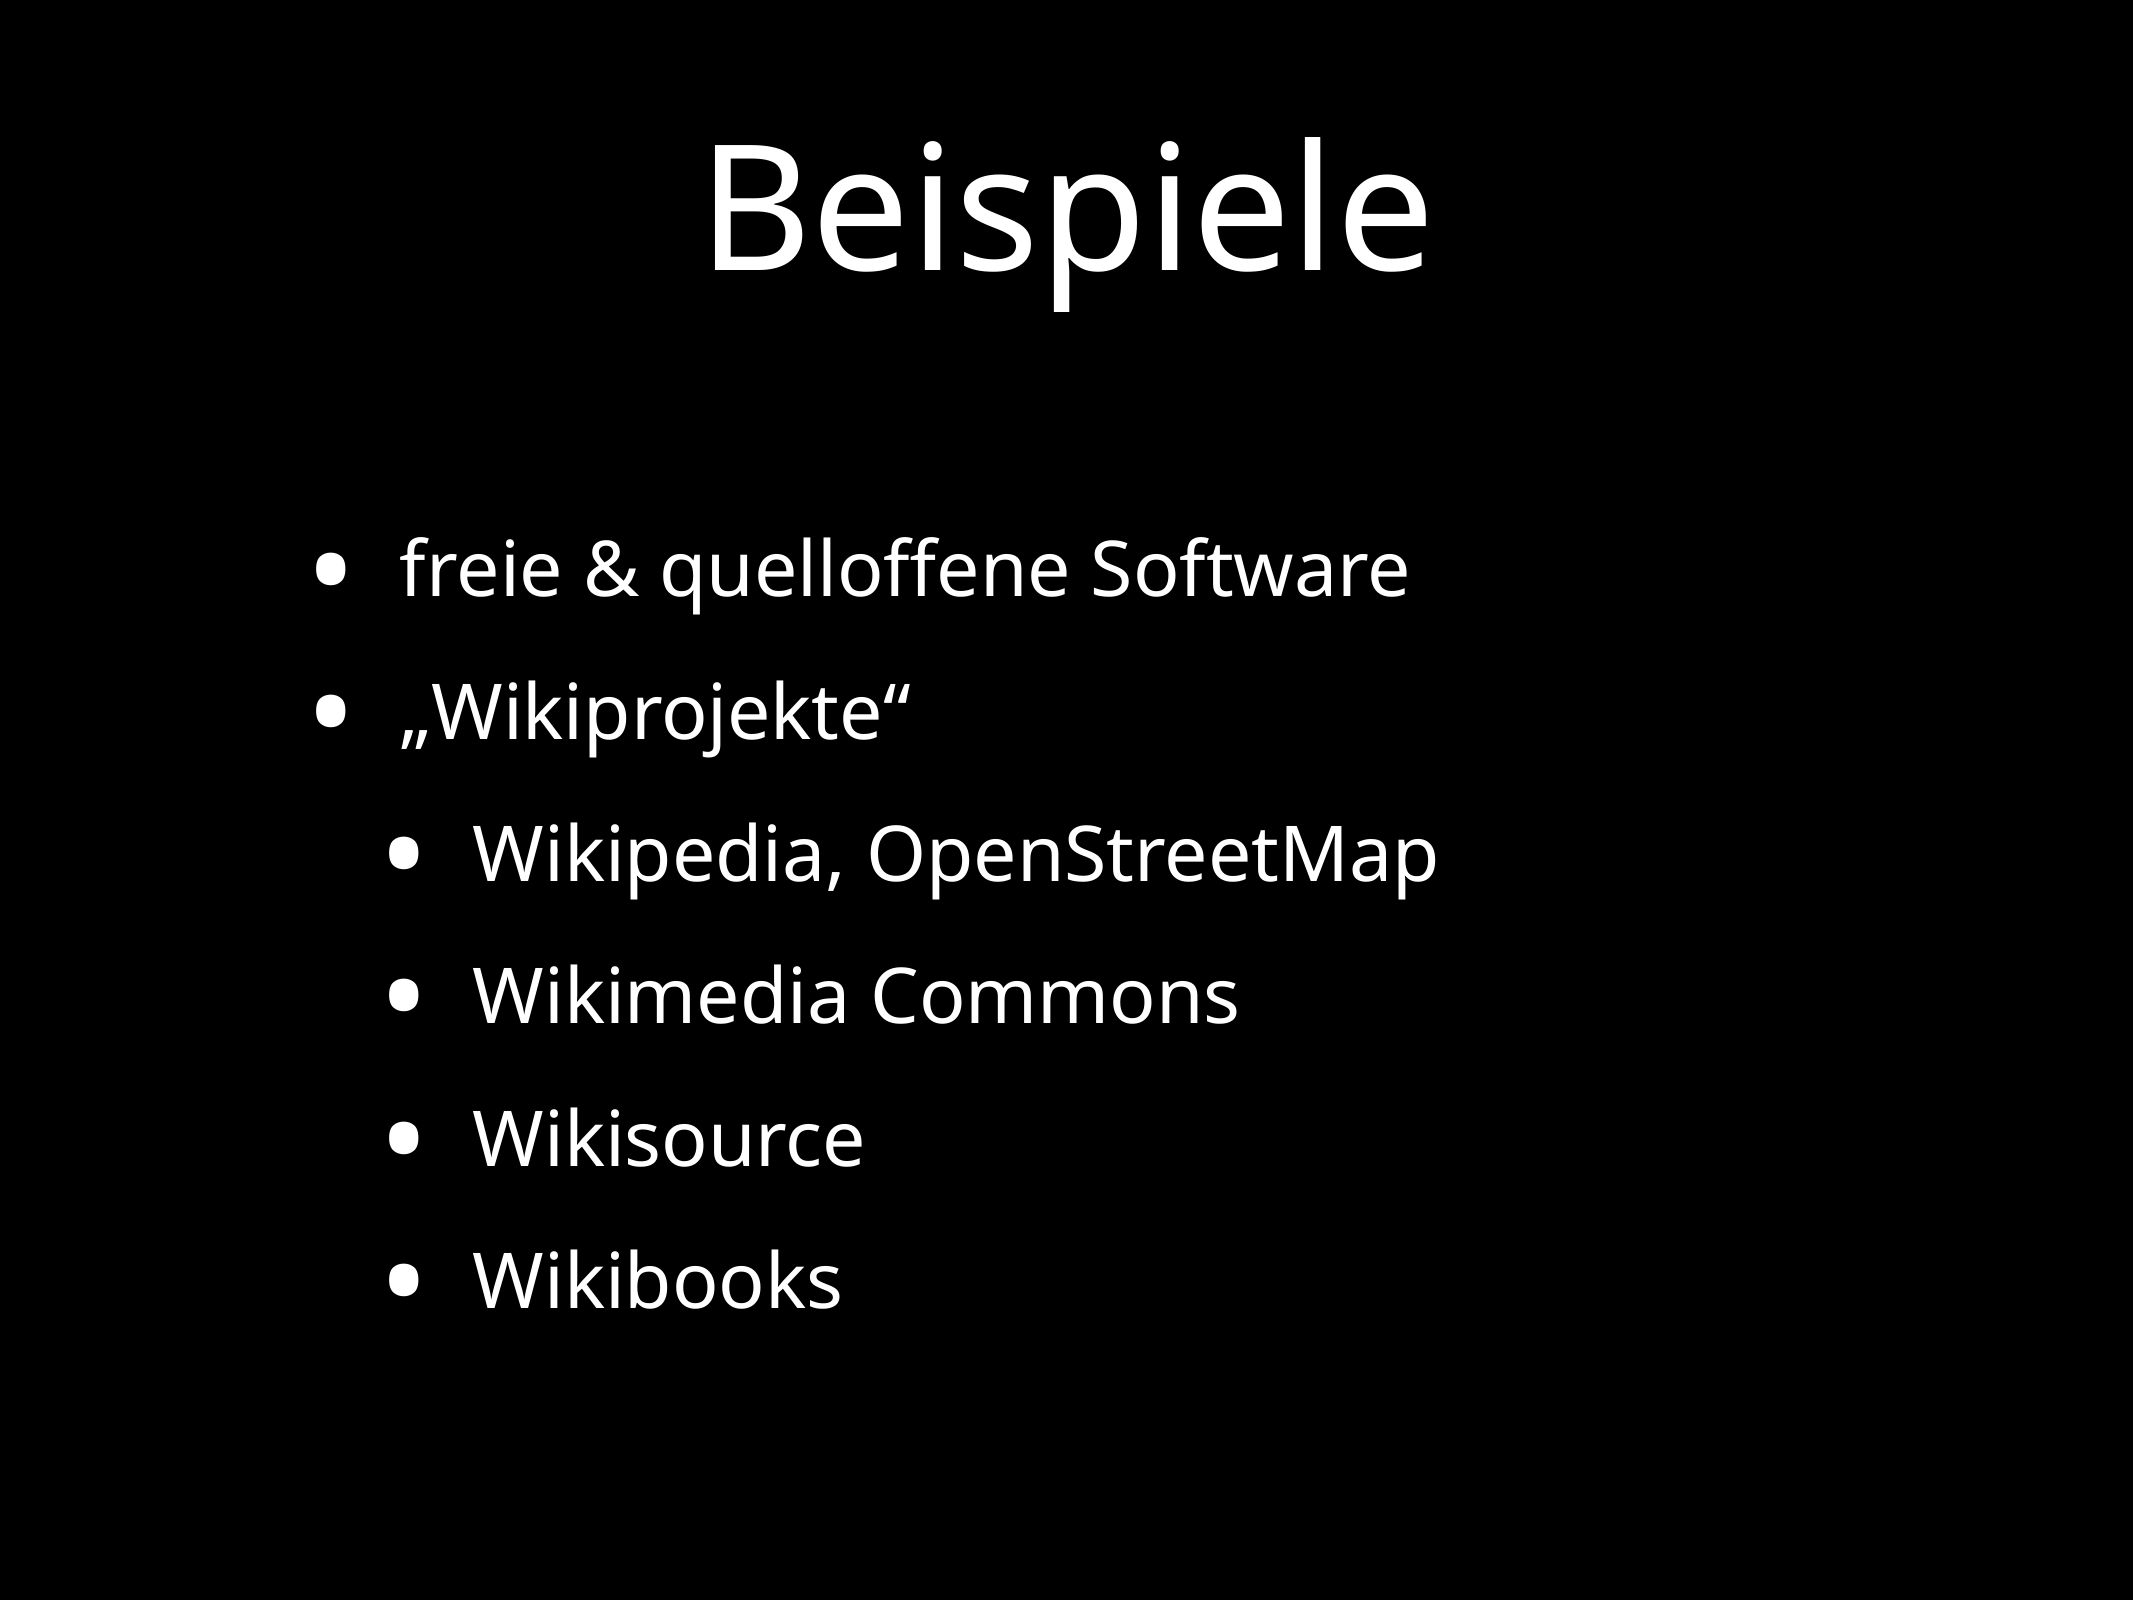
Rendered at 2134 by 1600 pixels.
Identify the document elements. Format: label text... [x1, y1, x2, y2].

title Beispiele [208, 0, 1925, 400]
list freie & quelloffene Software „Wikiprojekte“ Wikipedia, OpenStreetMap Wikimedia Commons Wikisource Wikibooks [245, 254, 1963, 1590]
